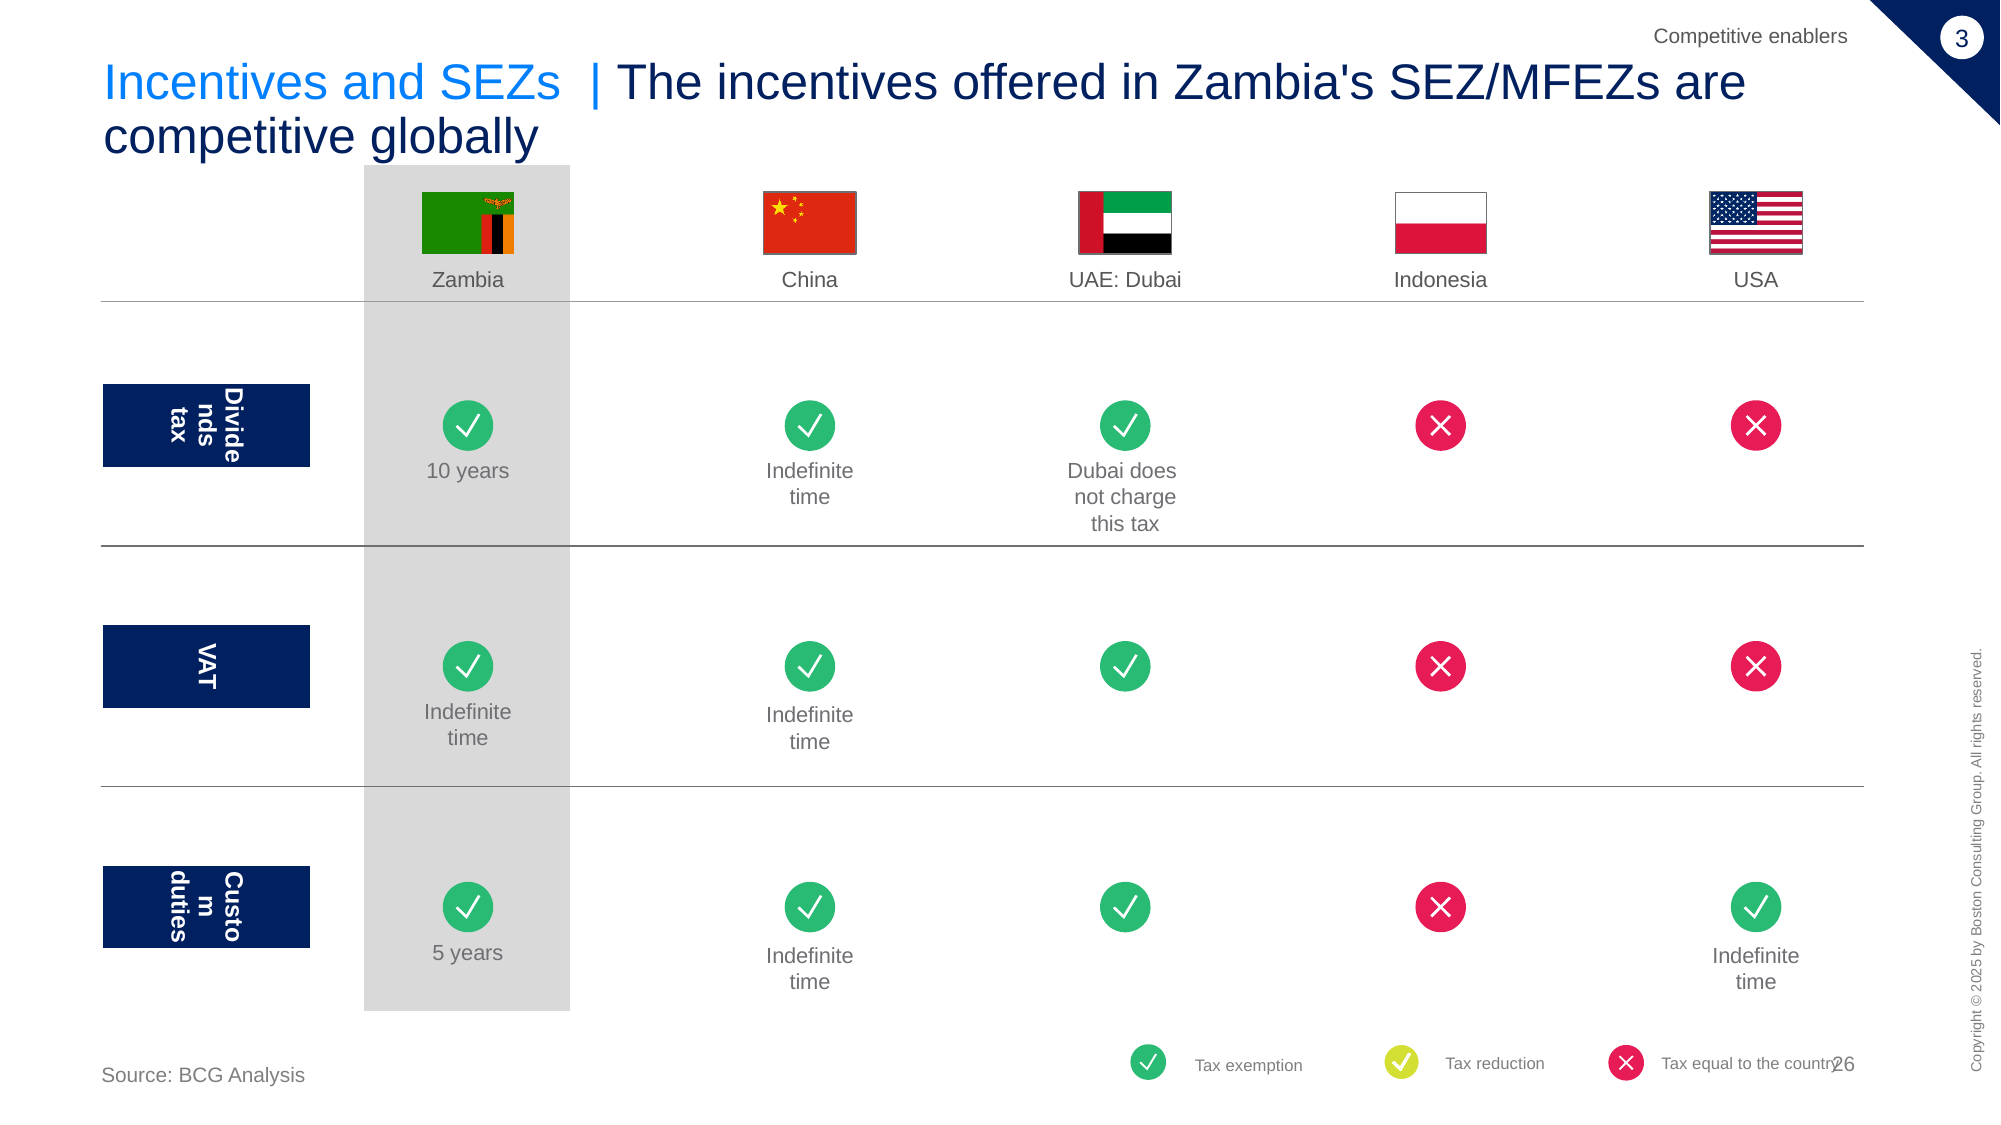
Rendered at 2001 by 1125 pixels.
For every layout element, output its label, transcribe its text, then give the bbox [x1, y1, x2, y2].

text_box [1730, 881, 1782, 933]
text_box Dubai does not charge this tax [1051, 449, 1200, 544]
text_box [364, 547, 570, 786]
text_box [1415, 881, 1466, 933]
text_box Zambia [393, 265, 544, 292]
text_box [1608, 1044, 1631, 1081]
text_box Indefinite time [736, 449, 884, 544]
text_box China [734, 265, 885, 293]
text_box Indefinite time [1682, 934, 1830, 1029]
text_box Tax equal to the country [1631, 1045, 1870, 1081]
text_box Indefinite time [736, 693, 884, 783]
text_box UAE: Dubai [1050, 265, 1201, 293]
text_box [1100, 641, 1151, 692]
picture [764, 192, 856, 254]
text_box Tax reduction [1406, 1045, 1585, 1081]
text_box Competitive enablers [1653, 14, 1892, 56]
text_box Source: BCG Analysis [101, 1065, 1583, 1087]
text_box Custom duties [103, 866, 310, 948]
text_box VAT [103, 625, 310, 708]
text_box [1130, 1044, 1167, 1080]
title Incentives and SEZs | The incentives offered in Zambia's SEZ/MFEZs are competitive globally [103, 55, 1897, 165]
picture [1079, 192, 1171, 254]
text_box Indefinite time [394, 690, 542, 785]
text_box USA [1681, 265, 1832, 292]
text_box [1383, 1044, 1420, 1080]
text_box [1730, 641, 1782, 692]
text_box 10 years [394, 449, 542, 544]
picture [1395, 192, 1487, 254]
text_box Tax exemption [1130, 1046, 1368, 1083]
text_box [784, 881, 836, 933]
text_box [364, 165, 570, 301]
text_box [784, 400, 836, 449]
text_box [1100, 400, 1151, 451]
text_box [784, 641, 836, 692]
text_box [364, 302, 570, 545]
text_box [1100, 881, 1151, 933]
text_box Indonesia [1365, 265, 1516, 292]
text_box Dividends tax [103, 384, 310, 467]
text_box [1869, 0, 2000, 126]
text_box [1415, 641, 1466, 692]
text_box [364, 787, 570, 1011]
text_box [1730, 400, 1782, 451]
text_box [1415, 400, 1466, 451]
text_box Indefinite time [736, 934, 884, 1029]
picture [422, 192, 514, 254]
text_box 3 [1940, 15, 1984, 60]
text_box 5 years [394, 930, 542, 1026]
picture [1710, 192, 1802, 254]
